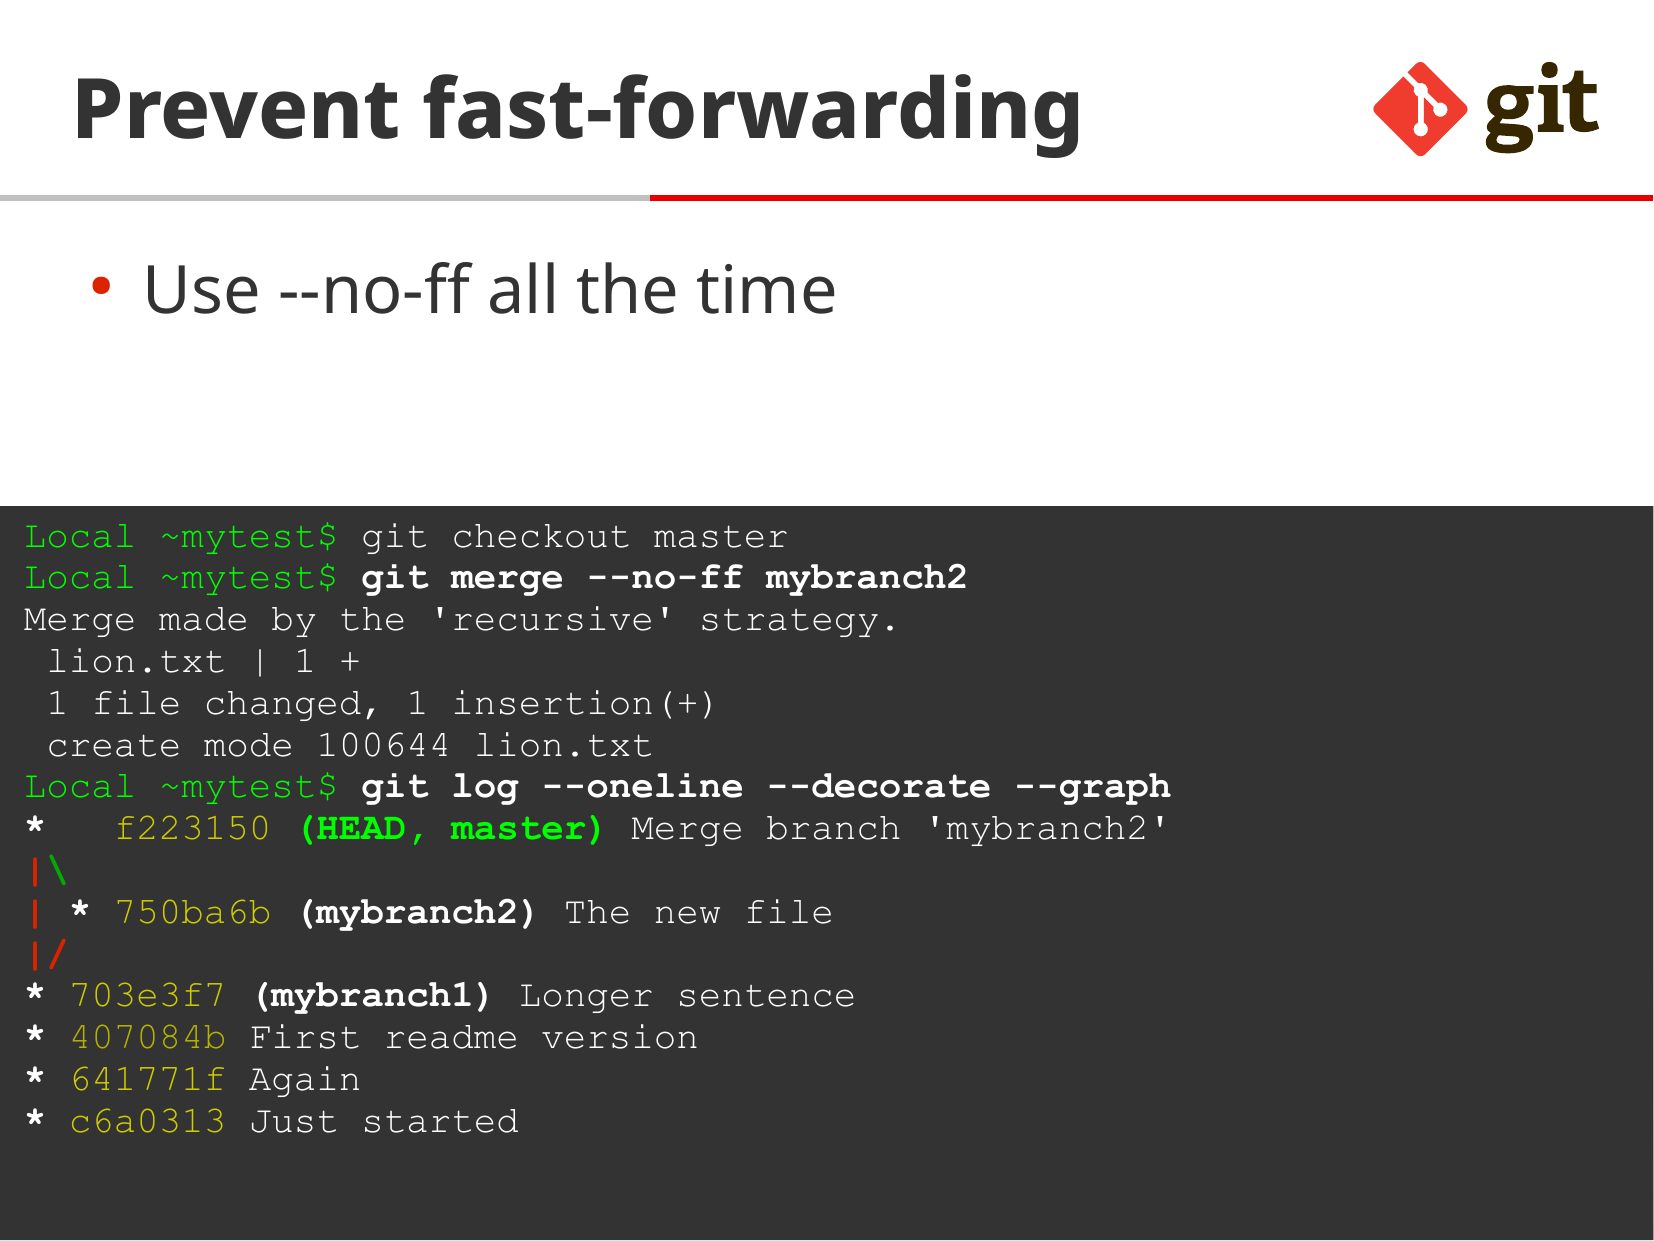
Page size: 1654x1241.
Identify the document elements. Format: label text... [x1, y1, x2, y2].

title Prevent fast-forwarding [56, 36, 1546, 175]
list Use --no-ff all the time [56, 239, 1595, 404]
text_box Local ~mytest$ git checkout master Local ~mytest$ git merge --no-ff mybranch2 Merge made by the 'recursive' strategy. lion.txt | 1 + 1 file changed, 1 insertion(+) create mode 100644 lion.txt Local ~mytest$ git log --oneline --decorate --graph * f223150 (HEAD, master) Merge branch 'mybranch2' |\ | * 750ba6b (mybranch2) The new file |/ * 703e3f7 (mybranch1) Longer sentence * 407084b First readme version * 641771f Again * c6a0313 Just started [0, 506, 1654, 1241]
